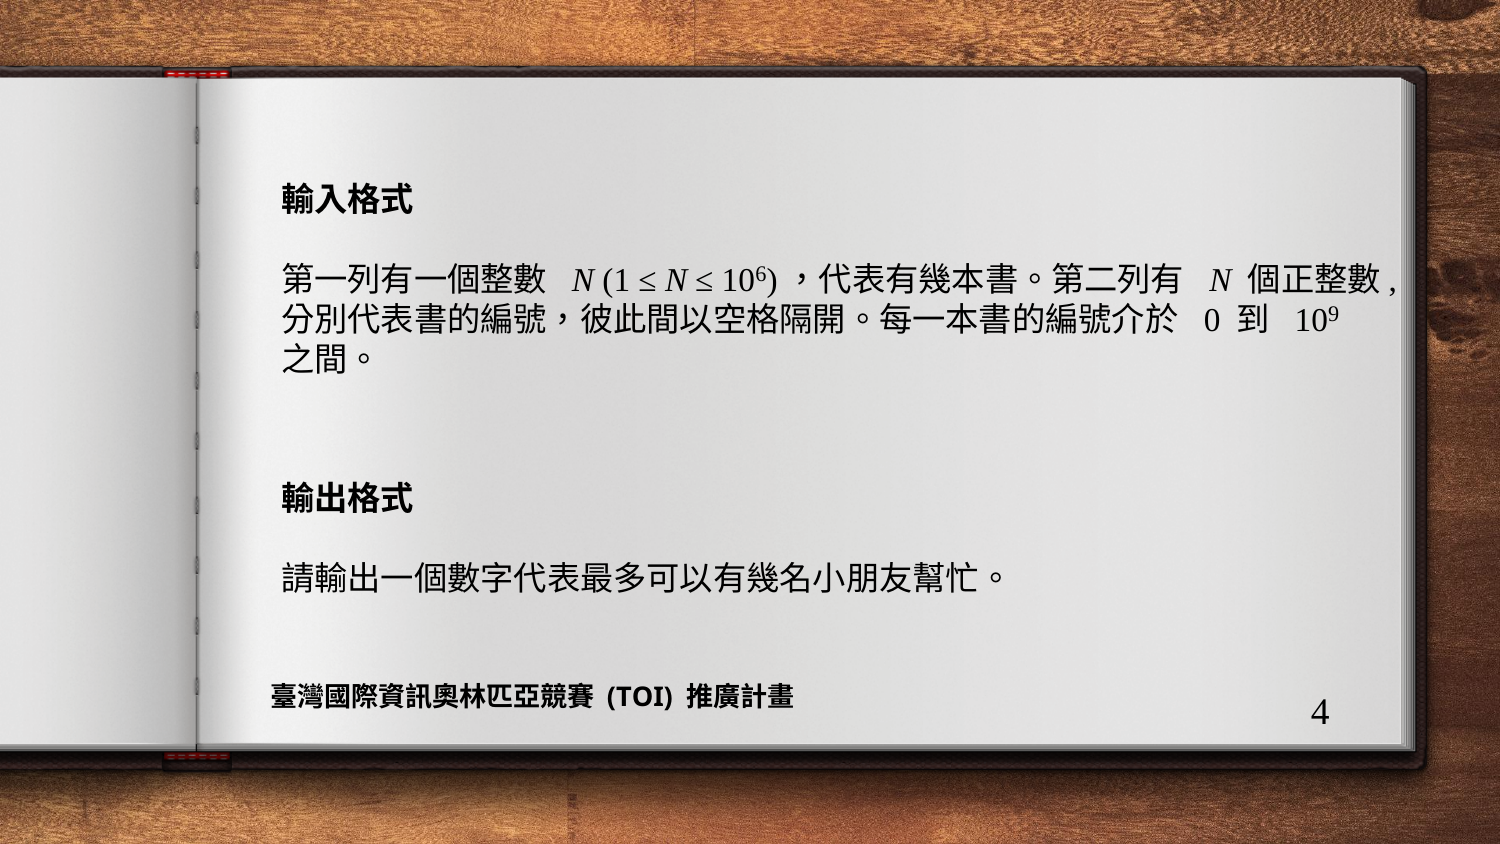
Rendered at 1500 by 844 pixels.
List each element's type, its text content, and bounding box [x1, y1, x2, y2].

text_box 輸出格式 請輸出一個數字代表最多可以有幾名小朋友幫忙。 [266, 469, 1368, 604]
text_box [1295, 672, 1386, 737]
text_box 輸入格式 第一列有一個整數 N (1 ≤ N ≤ 106)，代表有幾本書。第二列有 N 個正整數, 分別代表書的編號，彼此間以空格隔開。每一本書的編號介於 0 到 109 之間。 [266, 171, 1400, 386]
